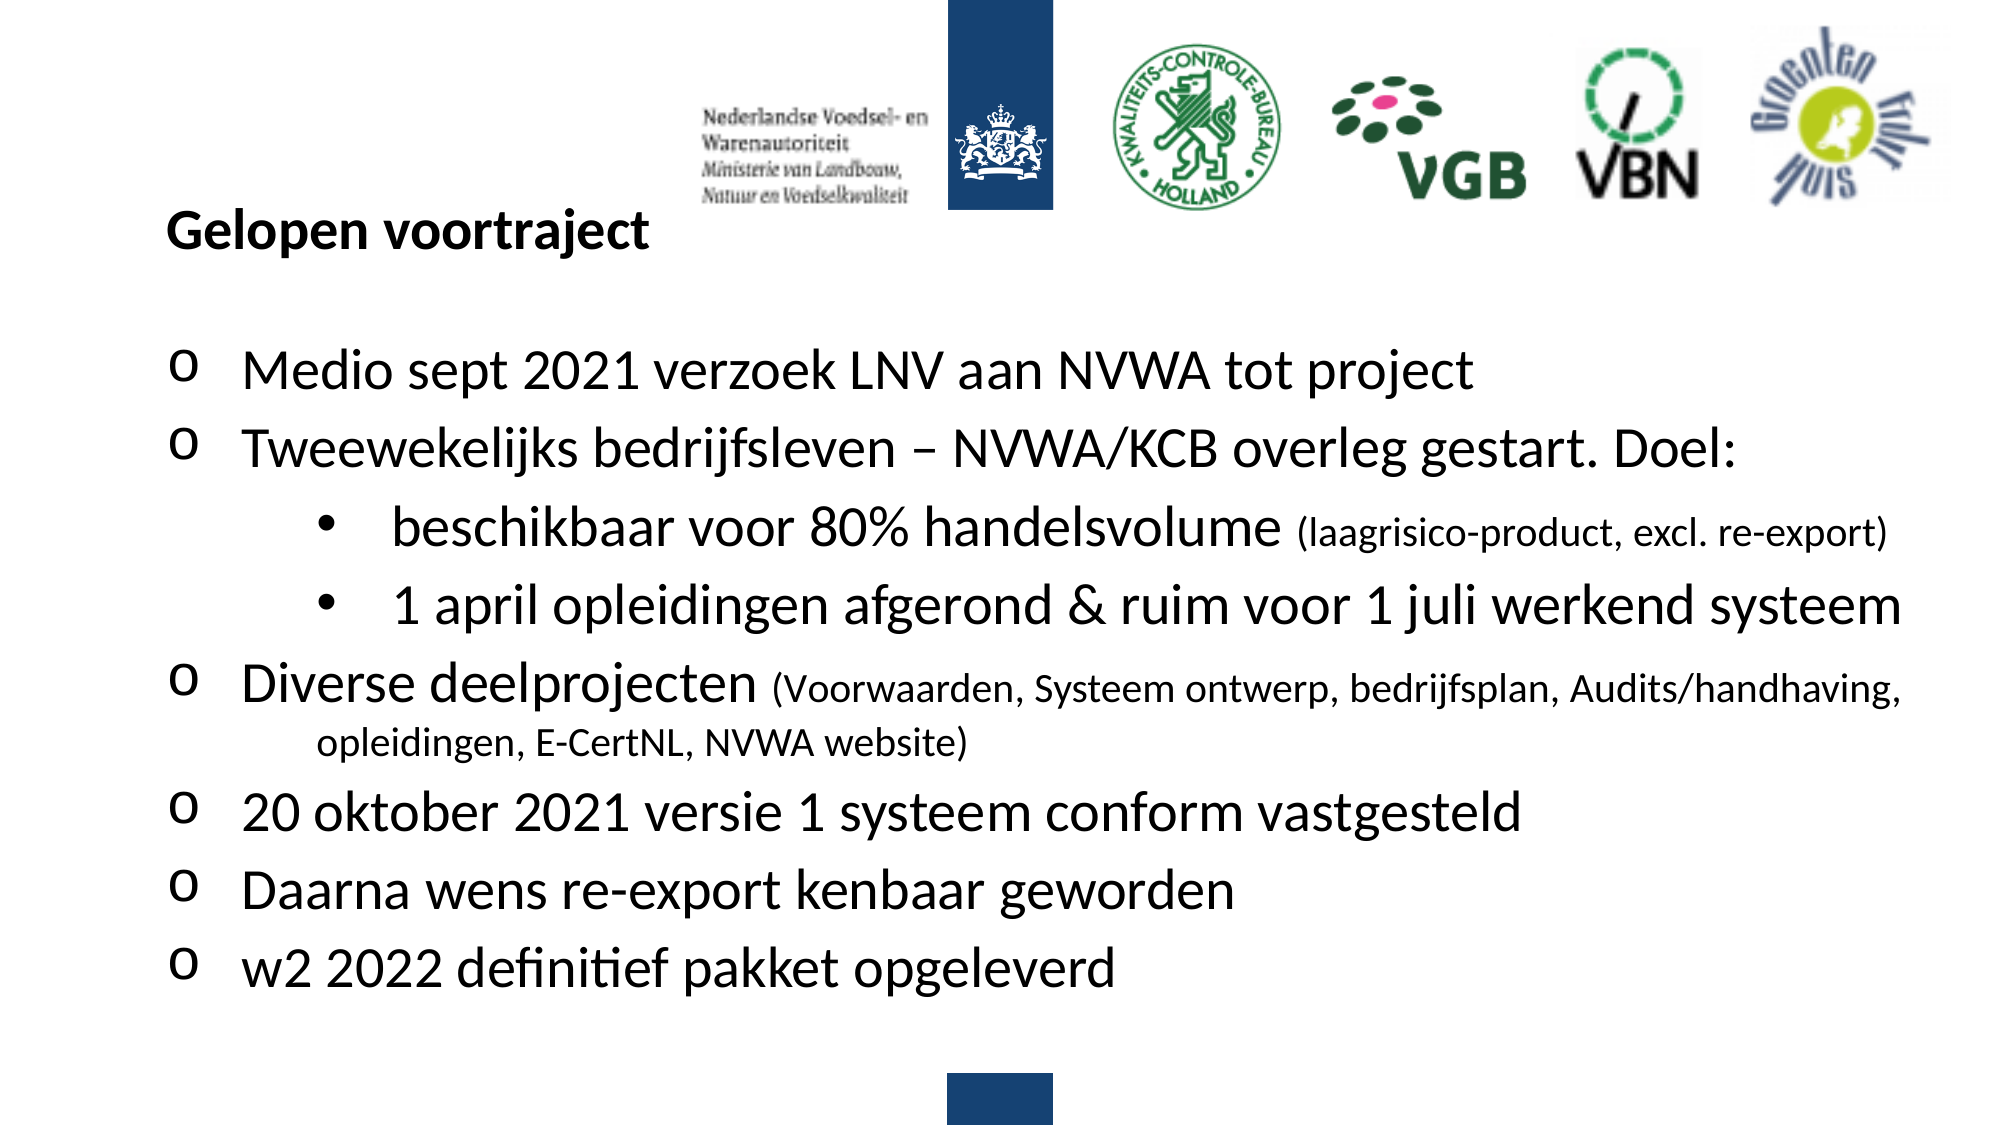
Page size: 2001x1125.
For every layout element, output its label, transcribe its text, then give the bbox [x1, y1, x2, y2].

picture [1549, 21, 1951, 247]
text_box Gelopen voortraject Medio sept 2021 verzoek LNV aan NVWA tot project Tweewekelijks bedrijfsleven – NVWA/KCB overleg gestart. Doel: beschikbaar voor 80% handelsvolume (laagrisico-product, excl. re-export) 1 april opleidingen afgerond & ruim voor 1 juli werkend systeem Diverse deelprojecten (Voorwaarden, Systeem ontwerp, bedrijfsplan, Audits/handhaving, opleidingen, E-CertNL, NVWA website) 20 oktober 2021 versie 1 systeem conform vastgesteld Daarna wens re-export kenbaar geworden w2 2022 definitief pakket opgeleverd [151, 184, 2000, 1007]
picture [1321, 58, 1533, 215]
picture [1101, 38, 1294, 224]
picture [692, 97, 938, 226]
